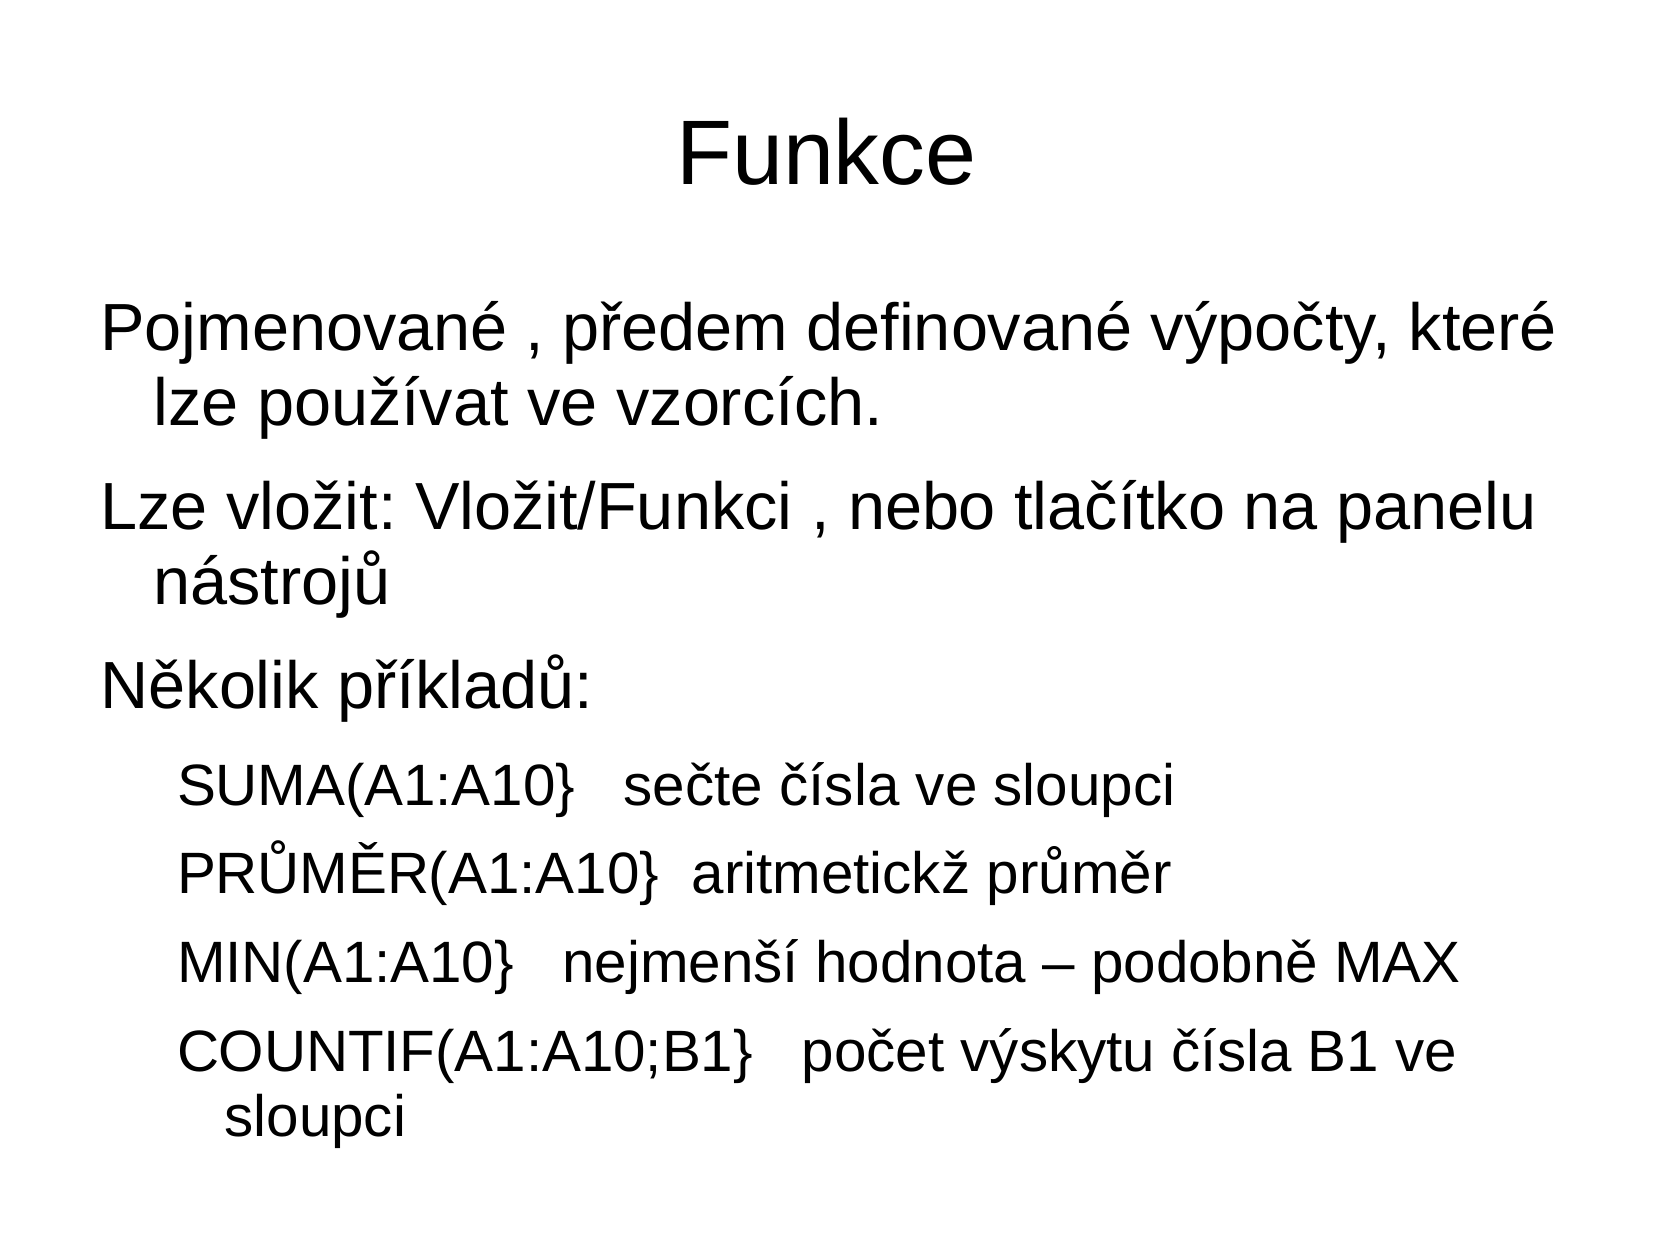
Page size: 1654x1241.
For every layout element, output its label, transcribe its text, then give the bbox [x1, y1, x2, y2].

list Pojmenované , předem definované výpočty, které lze používat ve vzorcích. Lze vložit: Vložit/Funkci , nebo tlačítko na panelu nástrojů Několik příkladů: SUMA(A1:A10} sečte čísla ve sloupci PRŮMĚR(A1:A10} aritmetickž průměr MIN(A1:A10} nejmenší hodnota – podobně MAX COUNTIF(A1:A10;B1} počet výskytu čísla B1 ve sloupci [82, 290, 1571, 1145]
title Funkce [82, 56, 1571, 250]
